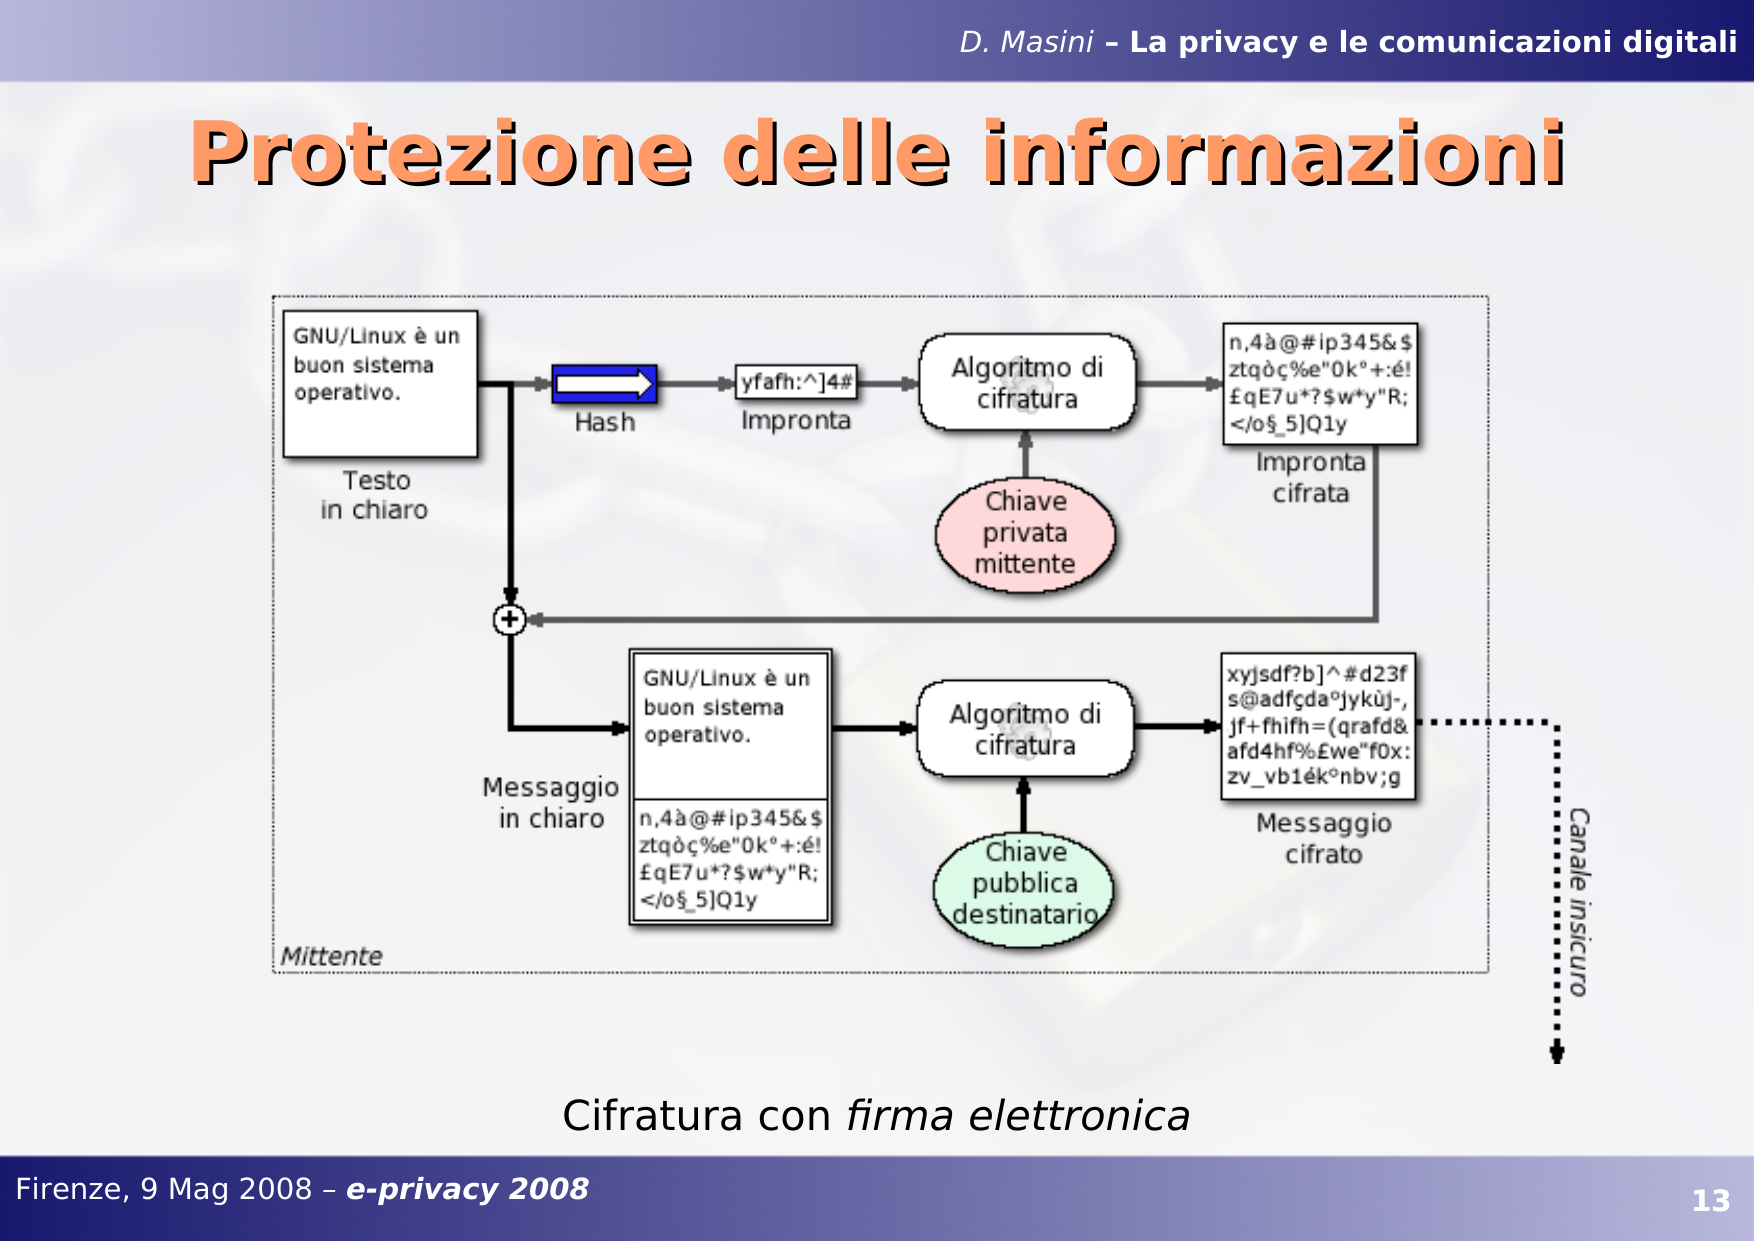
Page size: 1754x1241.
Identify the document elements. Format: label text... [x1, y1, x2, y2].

picture [0, 0, 1754, 1241]
text_box <numero> [1641, 1185, 1732, 1223]
title Protezione delle informazioni [87, 49, 1667, 257]
text_box Cifratura con firma elettronica [93, 1093, 1661, 1156]
